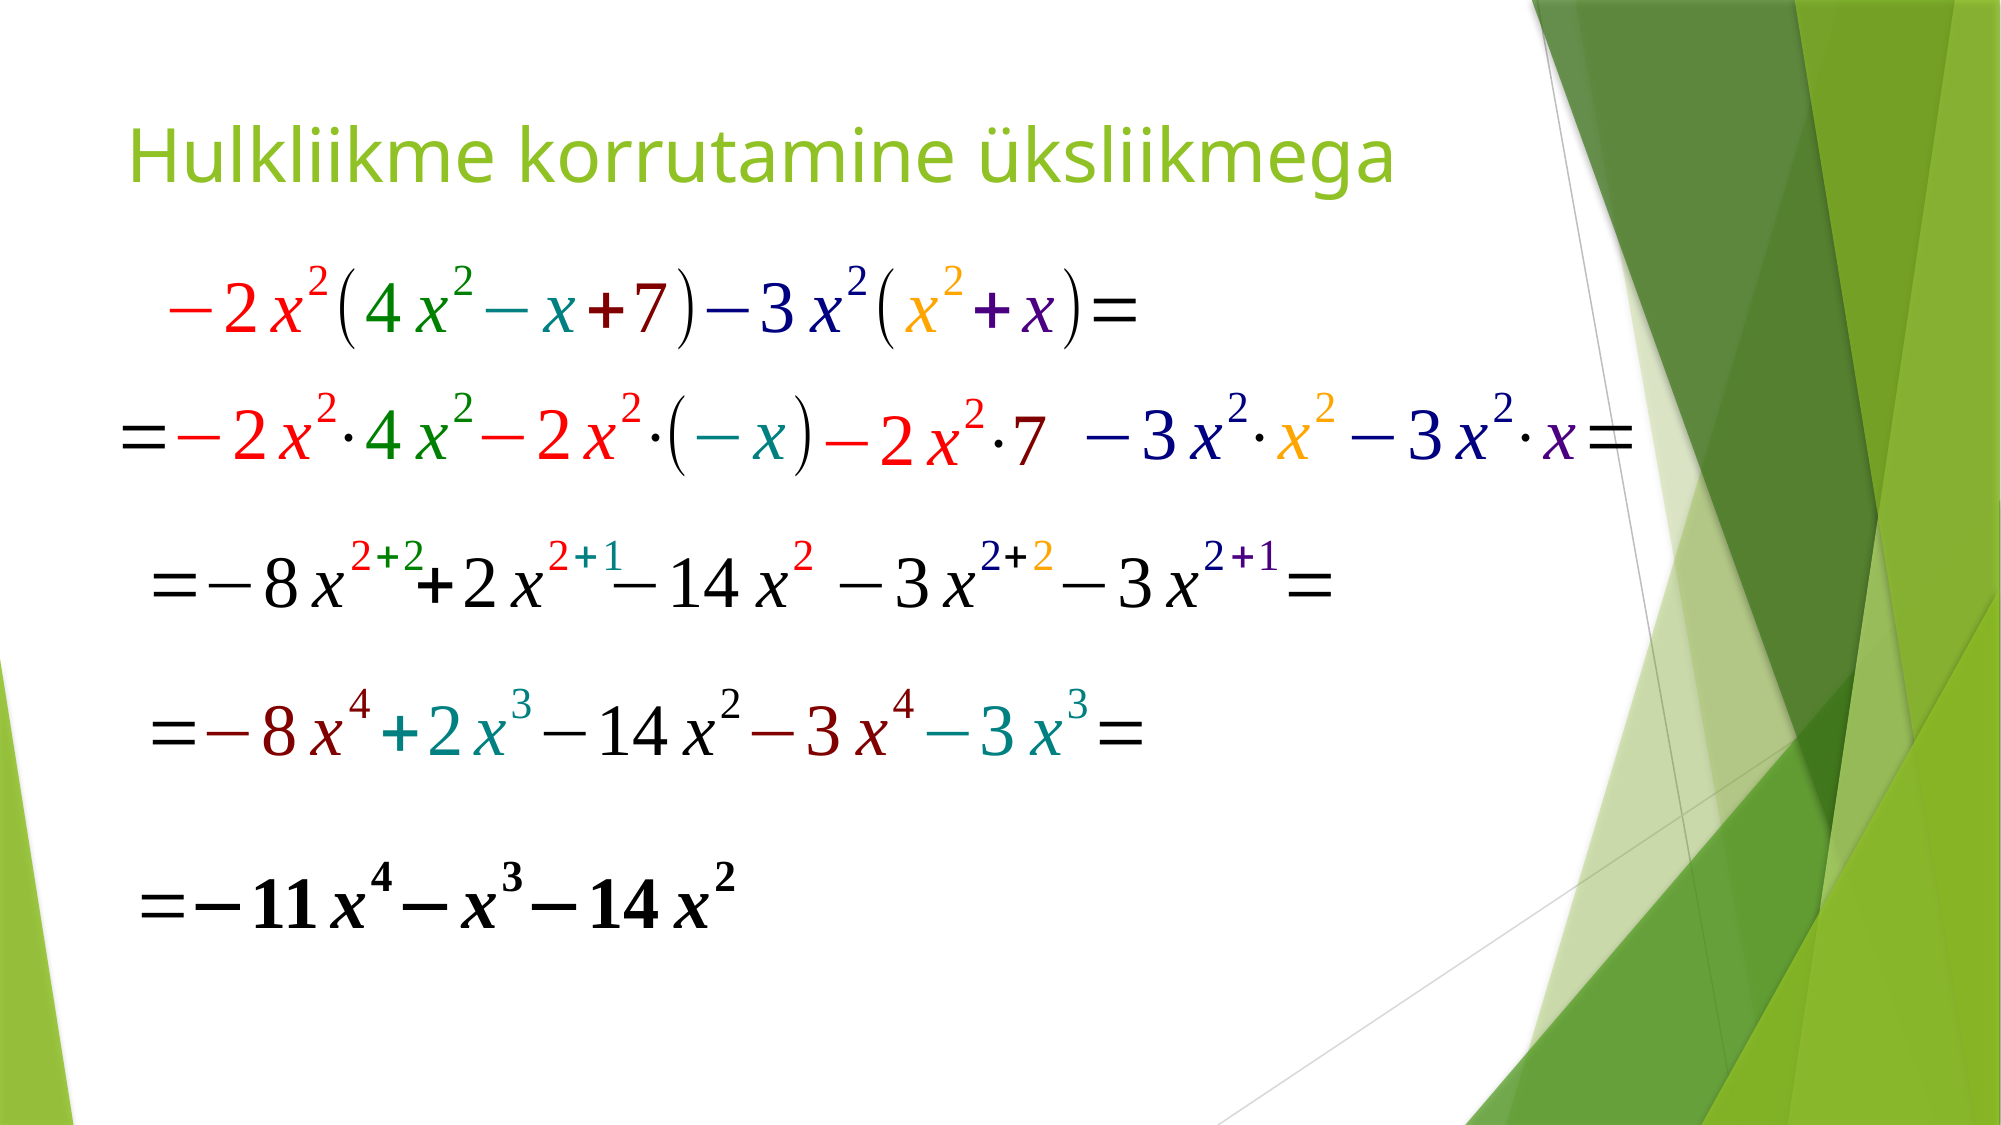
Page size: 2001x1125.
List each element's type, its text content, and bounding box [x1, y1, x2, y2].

chart [145, 256, 1163, 355]
chart [119, 531, 1359, 625]
title Hulkliikme korrutamine üksliikmega [111, 99, 1522, 317]
chart [88, 383, 1659, 483]
chart [107, 852, 754, 945]
chart [118, 679, 1169, 772]
